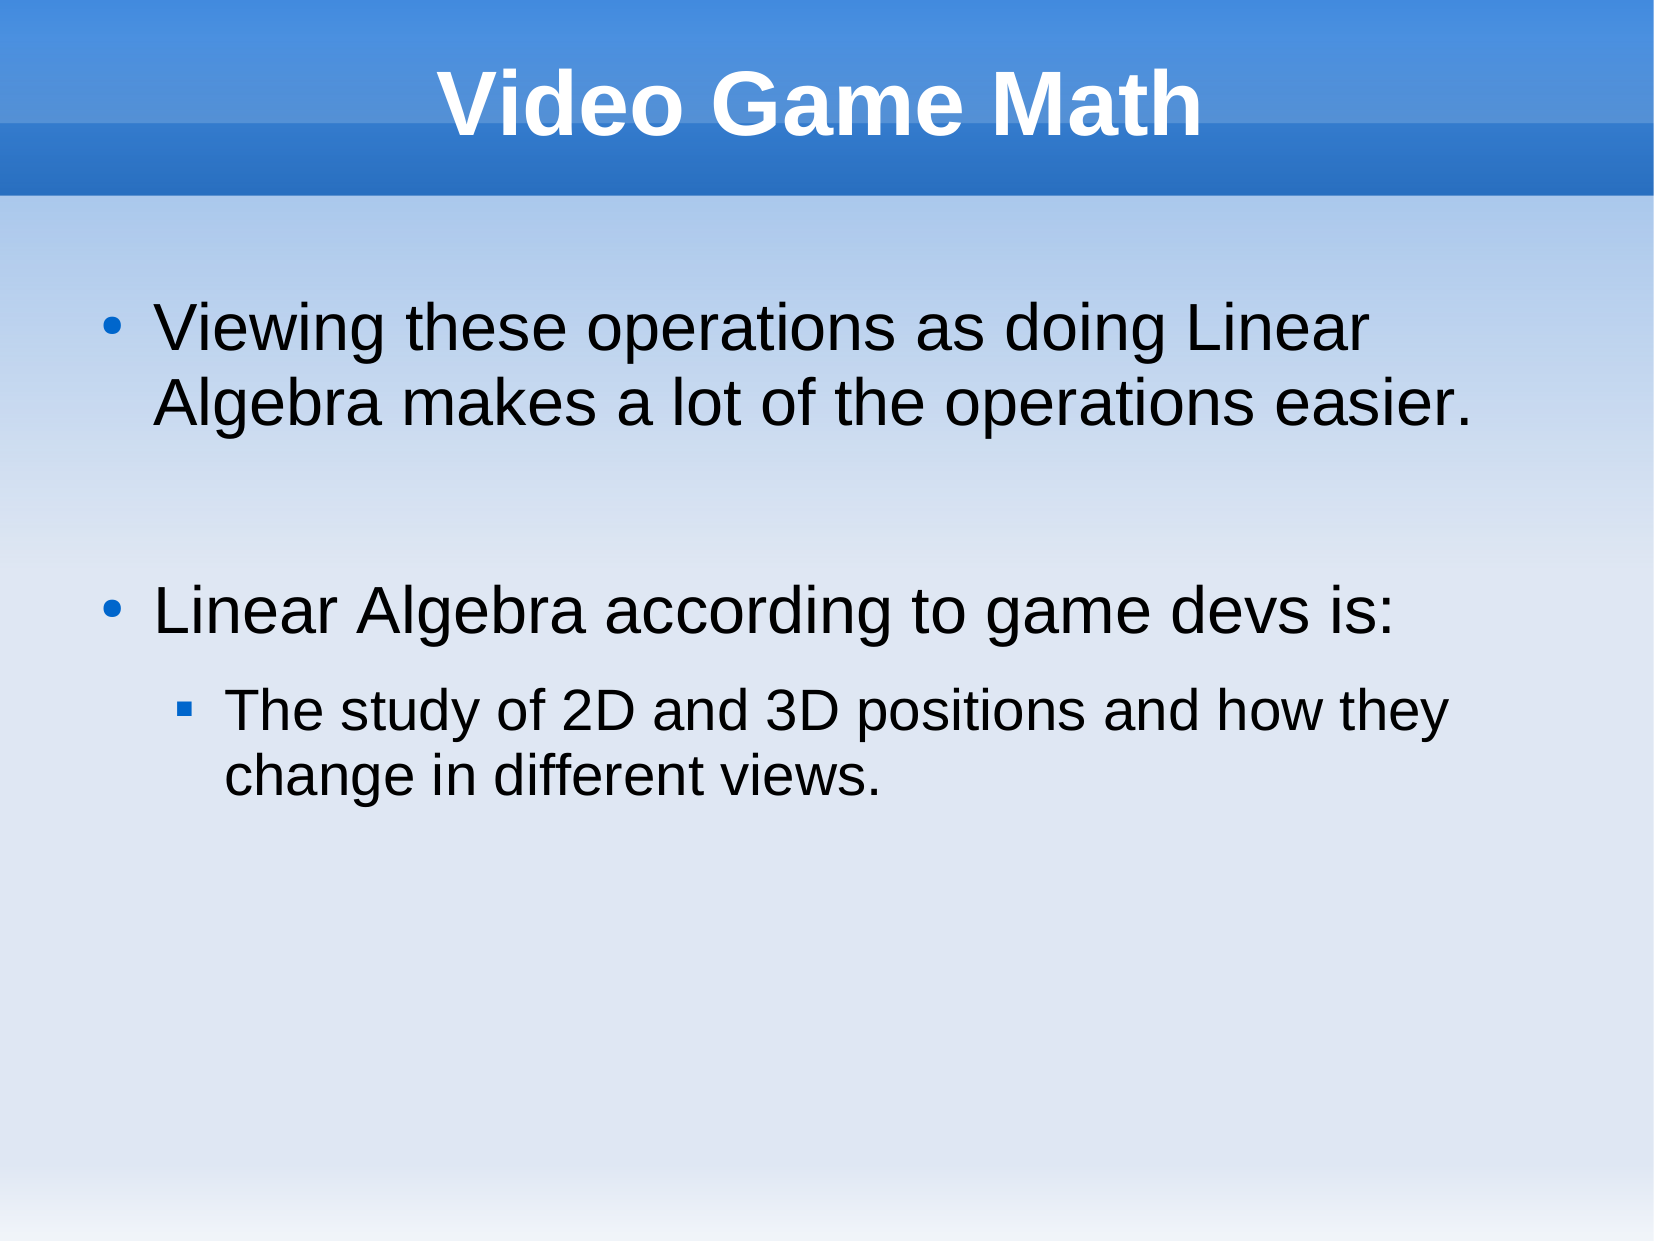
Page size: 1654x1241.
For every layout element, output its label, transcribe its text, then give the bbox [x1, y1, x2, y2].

picture [0, 0, 1654, 1241]
title Video Game Math [76, 0, 1565, 208]
list Viewing these operations as doing Linear Algebra makes a lot of the operations easier. Linear Algebra according to game devs is: The study of 2D and 3D positions and how they change in different views. [82, 290, 1571, 1109]
